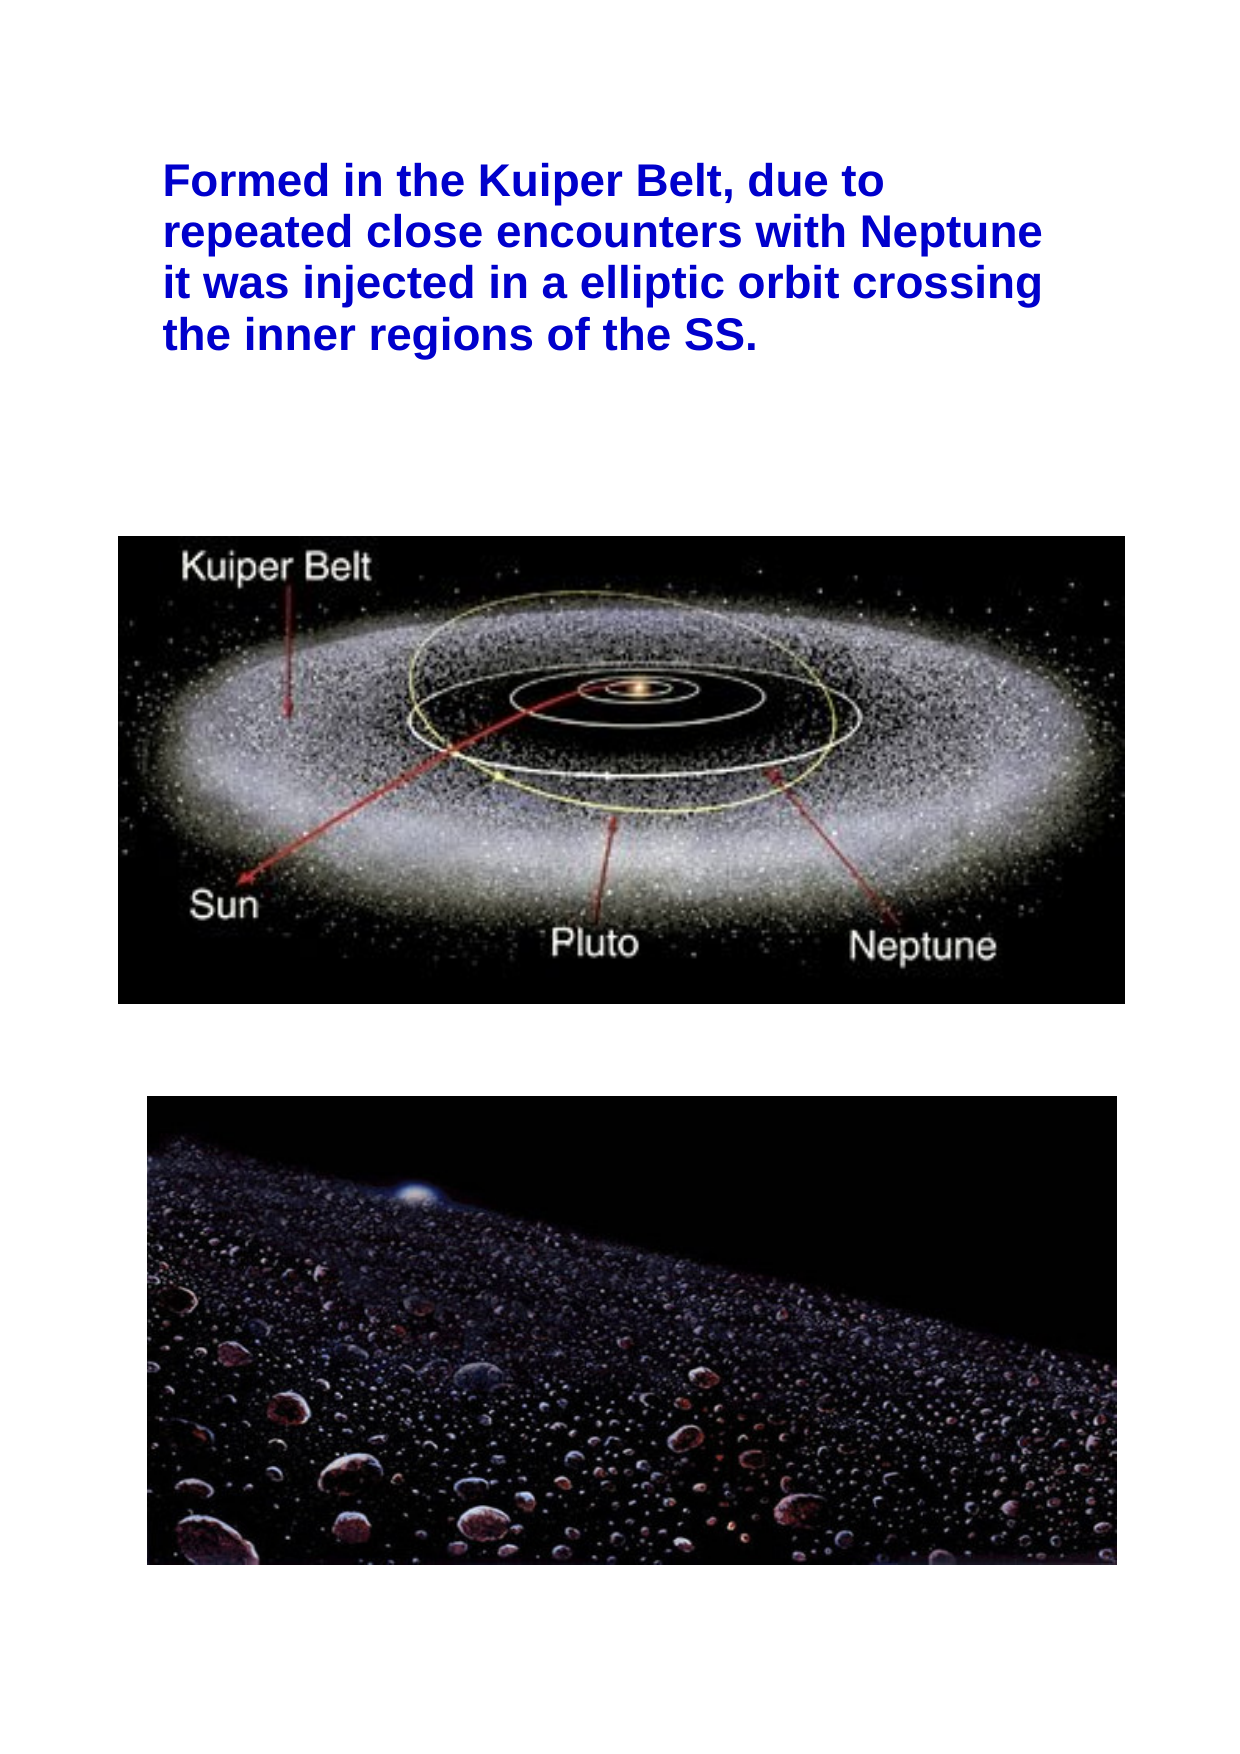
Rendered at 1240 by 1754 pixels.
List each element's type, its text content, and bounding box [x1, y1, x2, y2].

text_box Formed in the Kuiper Belt, due to repeated close encounters with Neptune it was injected in a elliptic orbit crossing the inner regions of the SS. [147, 147, 1063, 368]
picture [118, 536, 1125, 1004]
picture [147, 1096, 1117, 1565]
